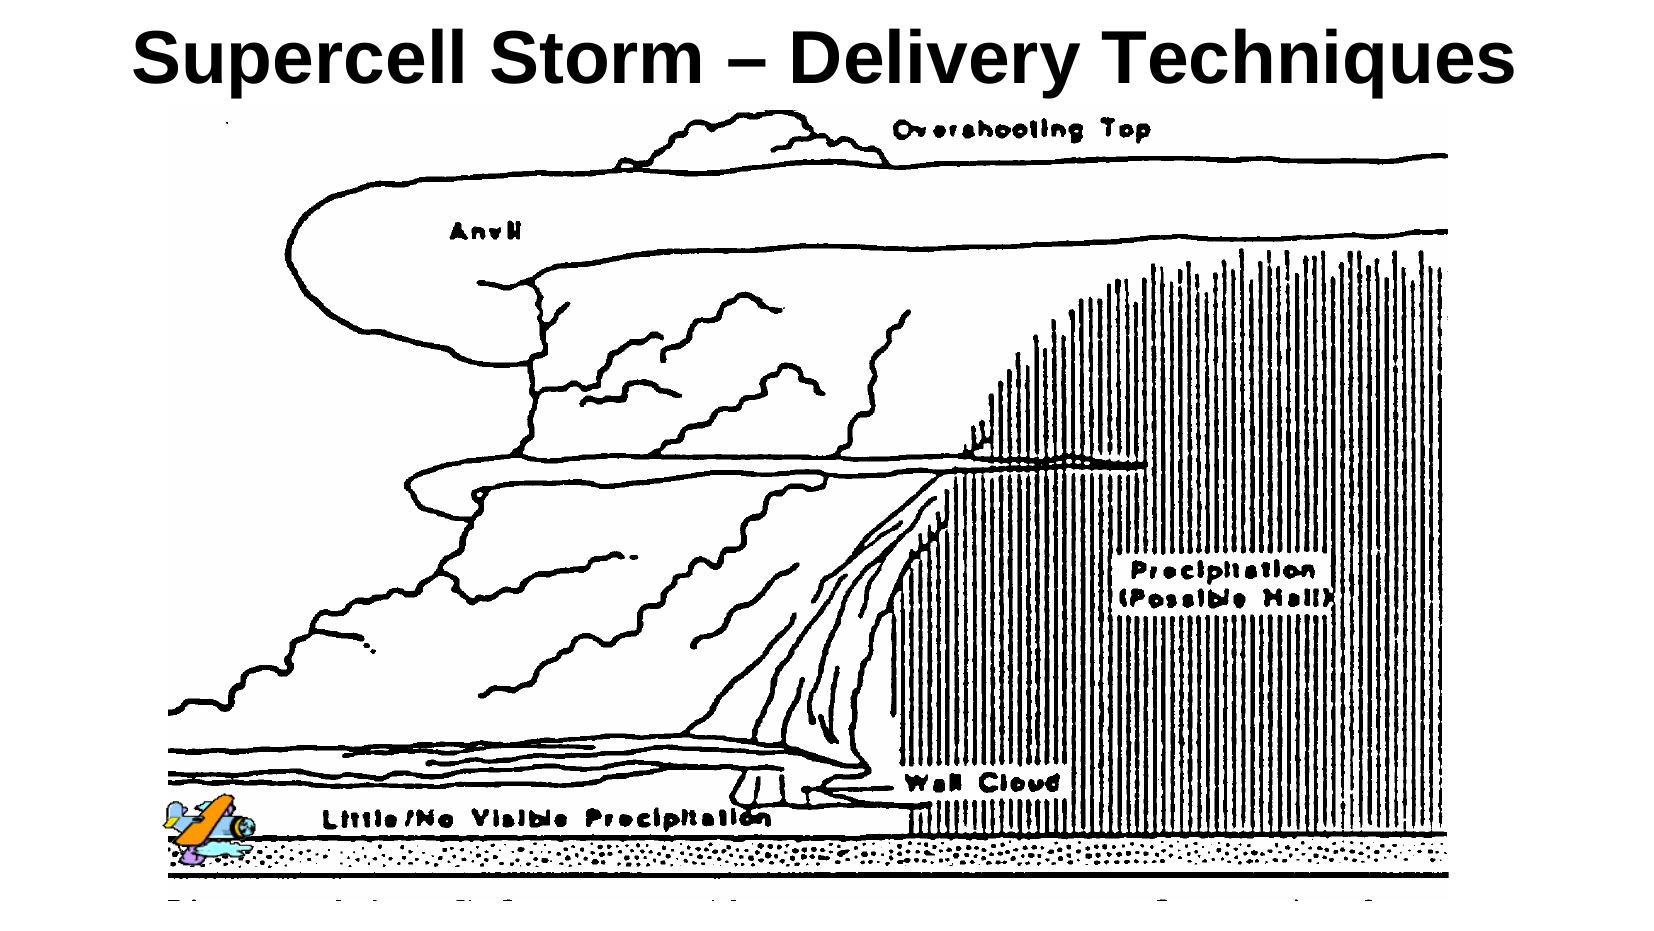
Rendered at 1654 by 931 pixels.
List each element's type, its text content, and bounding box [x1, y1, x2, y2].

title Supercell Storm – Delivery Techniques [0, 0, 1654, 107]
picture [148, 107, 1449, 901]
